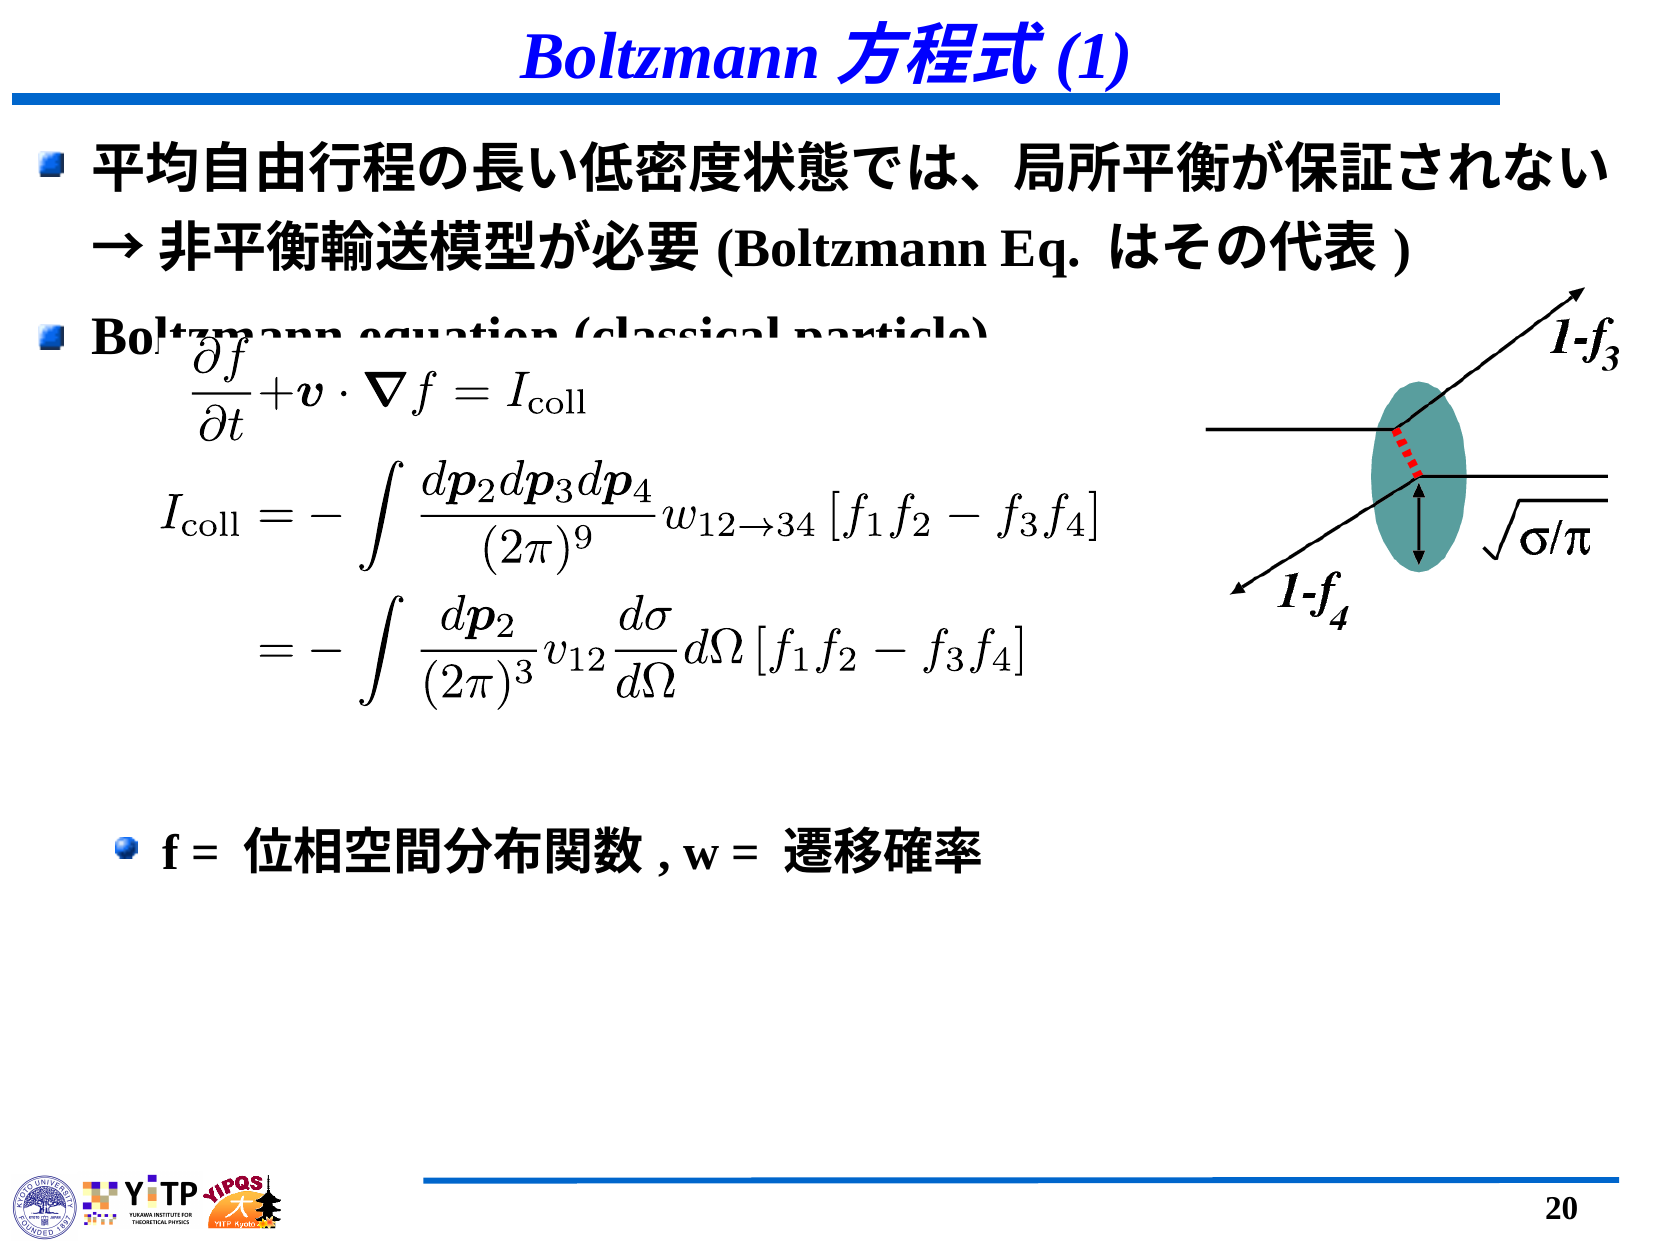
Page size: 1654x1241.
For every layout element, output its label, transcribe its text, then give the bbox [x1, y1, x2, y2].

text_box [158, 336, 1102, 710]
picture [1201, 285, 1621, 645]
picture [11, 1170, 281, 1241]
title Boltzmann方程式(1) [0, 0, 1654, 99]
list 平均自由行程の長い低密度状態では、局所平衡が保証されない → 非平衡輸送模型が必要(Boltzmann Eq. はその代表) Boltzmann equation (classical particle) f = 位相空間分布関数, w = 遷移確率 [20, 124, 1621, 1137]
